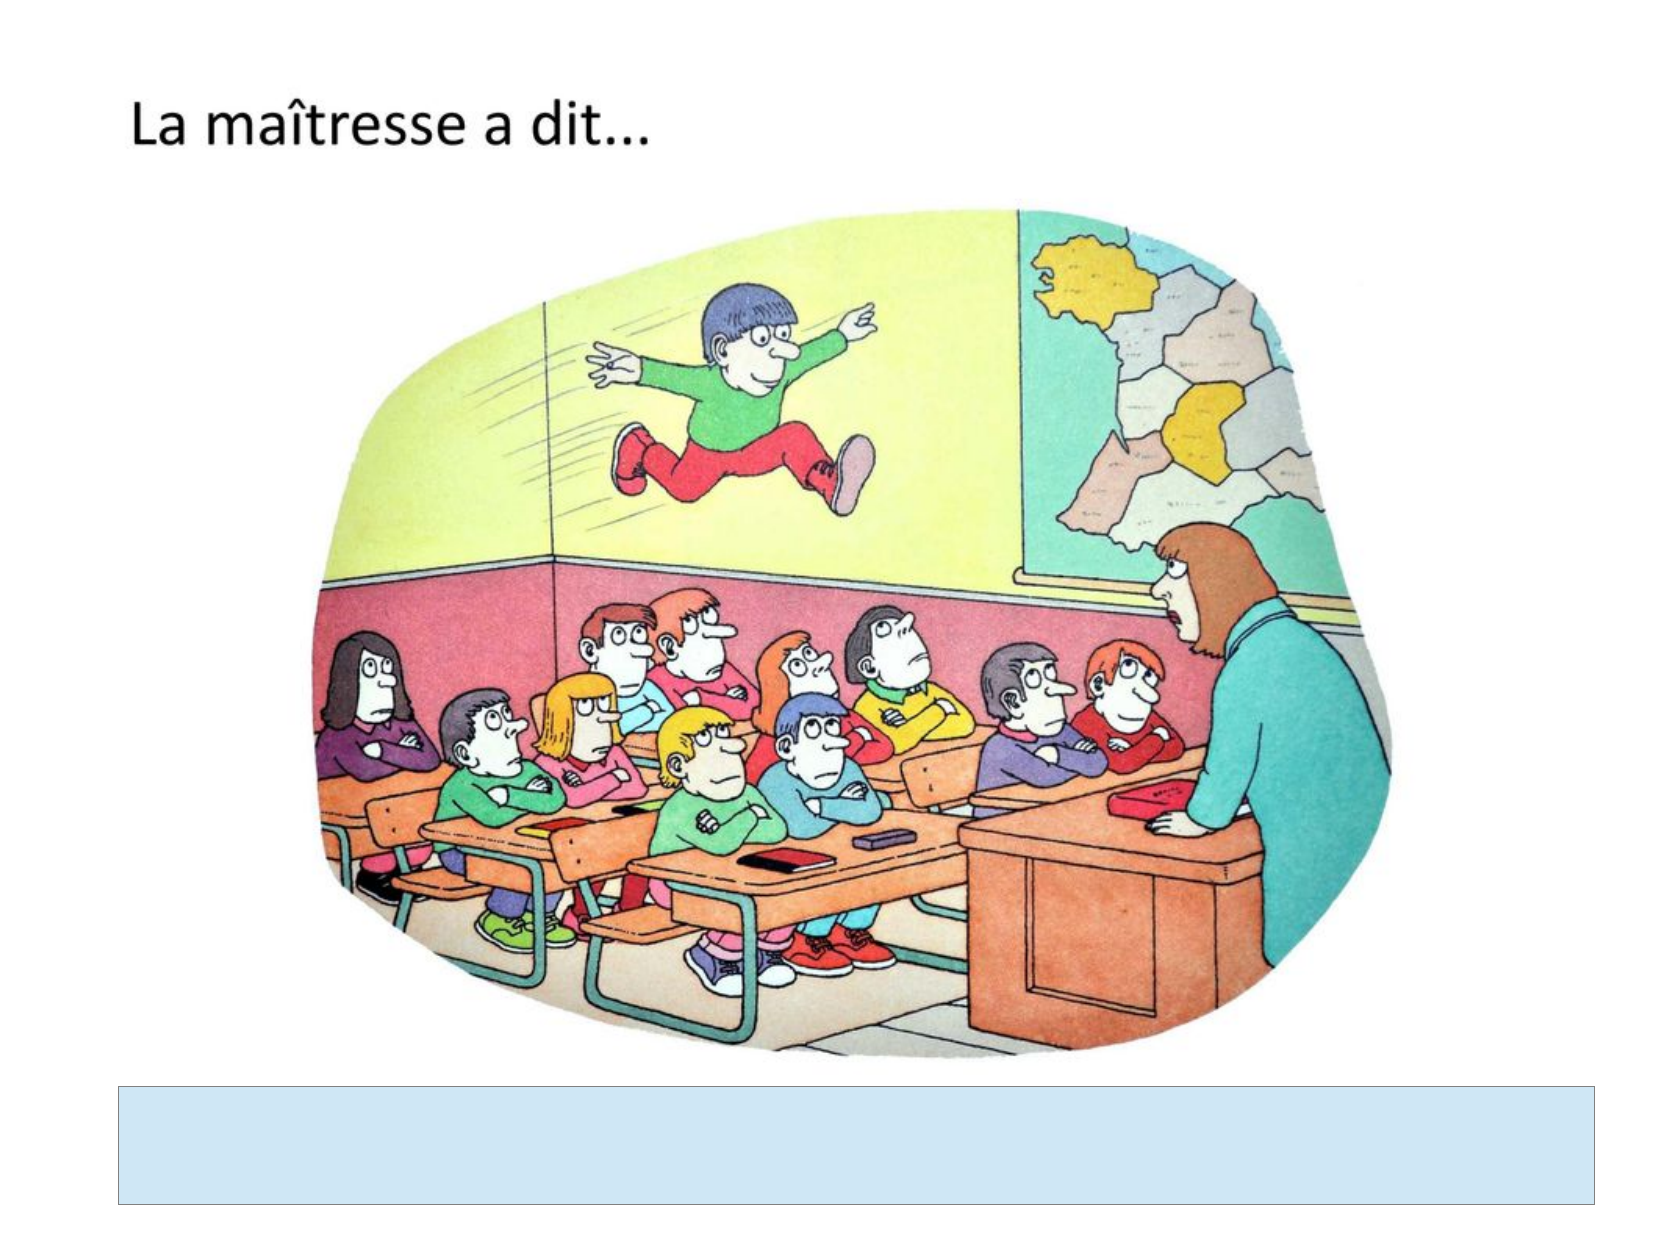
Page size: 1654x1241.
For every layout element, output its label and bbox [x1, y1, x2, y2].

text_box [118, 1086, 1595, 1205]
picture [38, 24, 1639, 1225]
